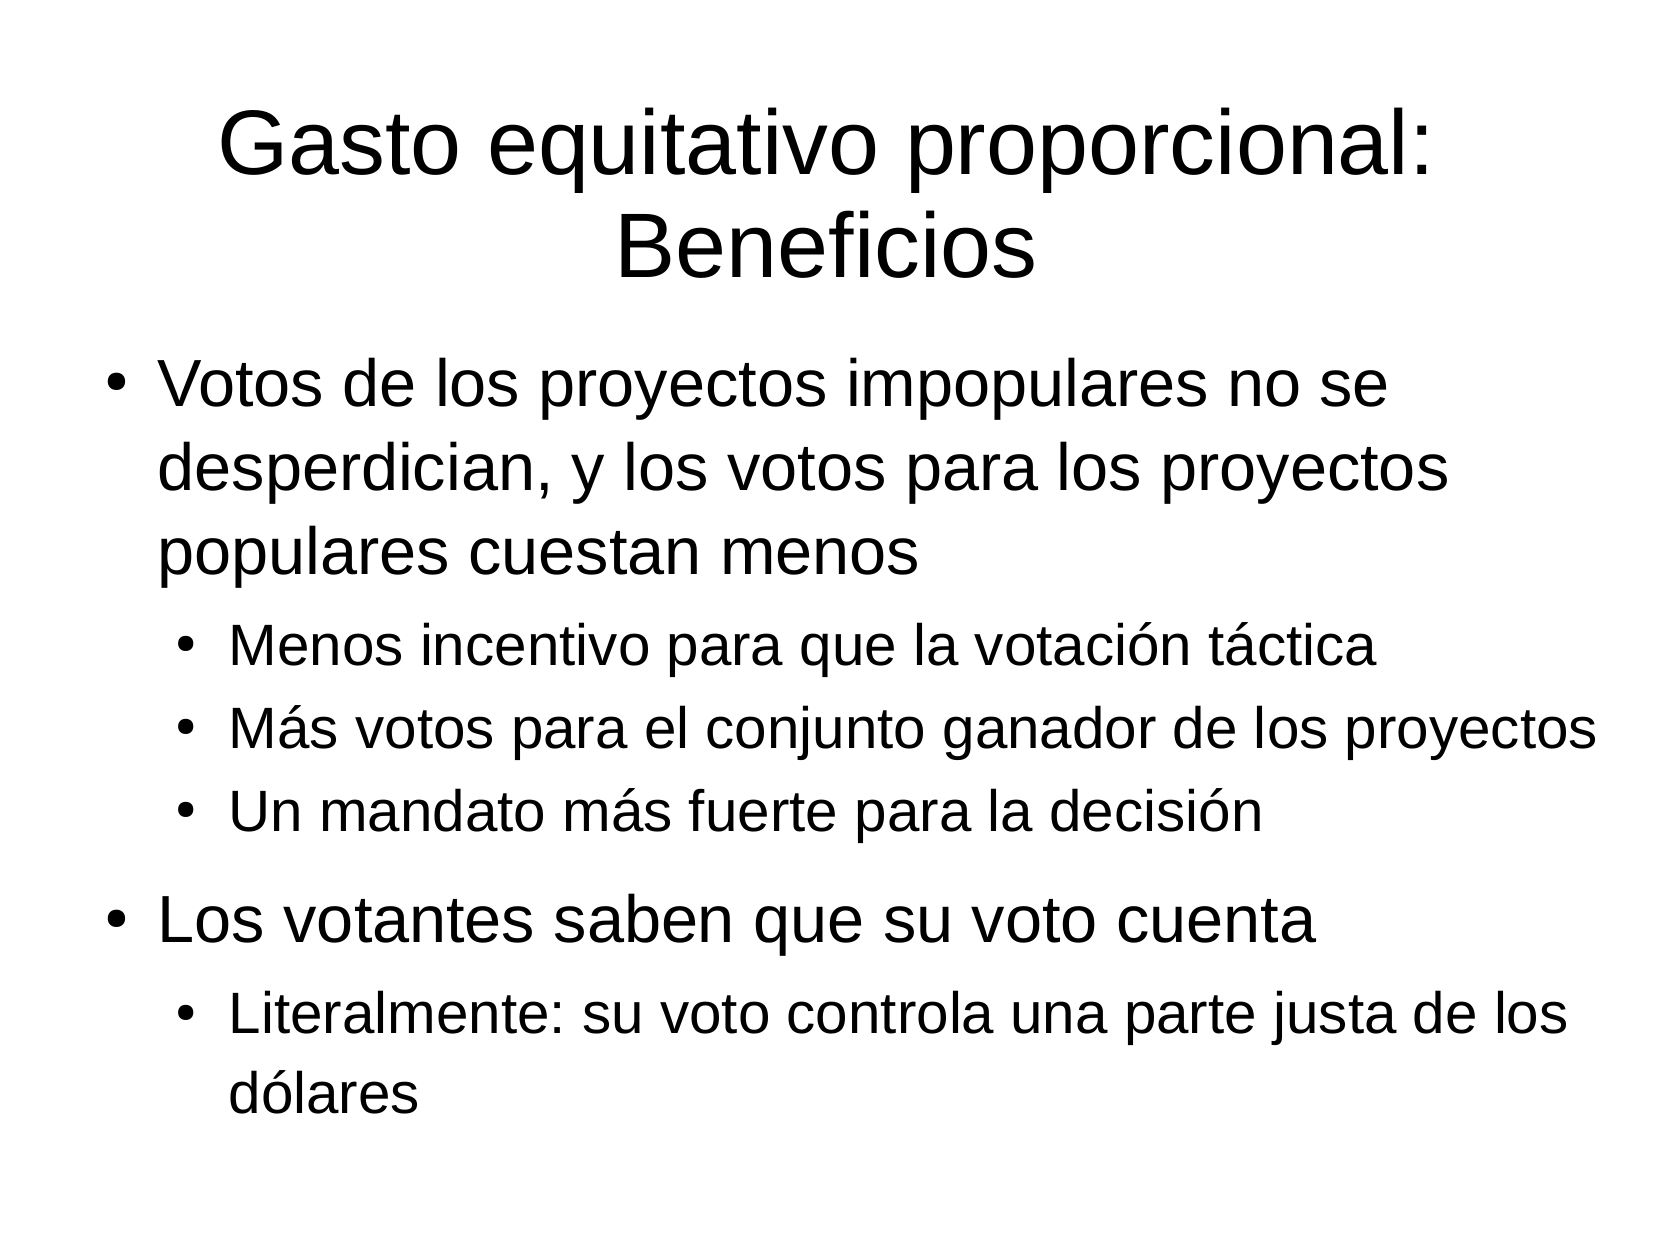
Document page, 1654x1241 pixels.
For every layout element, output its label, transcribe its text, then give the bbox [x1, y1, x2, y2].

title Gasto equitativo proporcional: Beneficios [82, 90, 1571, 298]
list Votos de los proyectos impopulares no se desperdician, y los votos para los proyectos populares cuestan menos Menos incentivo para que la votación táctica Más votos para el conjunto ganador de los proyectos Un mandato más fuerte para la decisión Los votantes saben que su voto cuenta Literalmente: su voto controla una parte justa de los dólares [86, 346, 1613, 1165]
